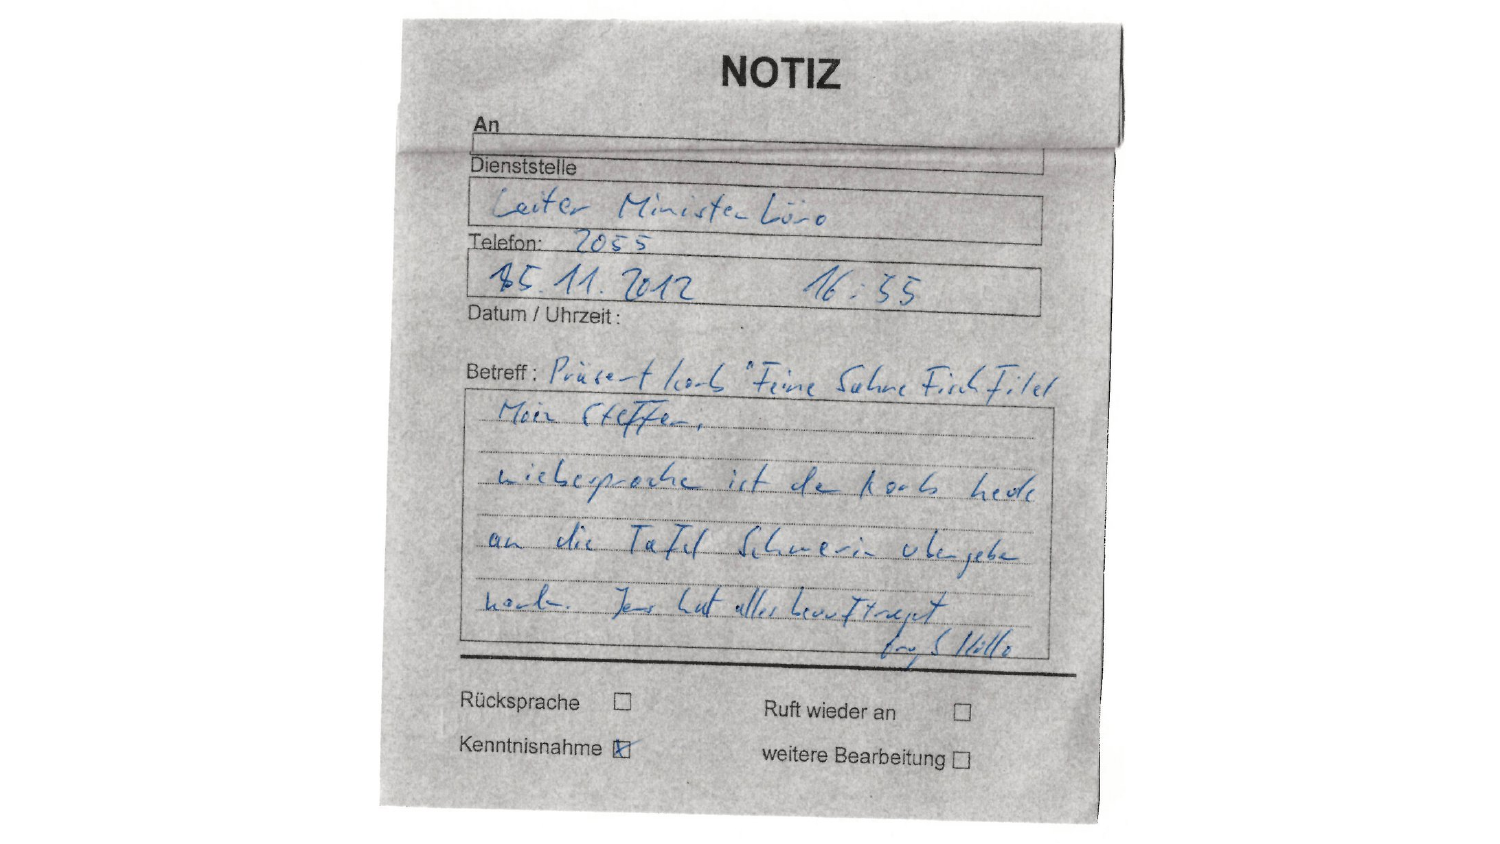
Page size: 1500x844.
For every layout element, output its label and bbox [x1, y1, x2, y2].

picture [345, 0, 1128, 843]
